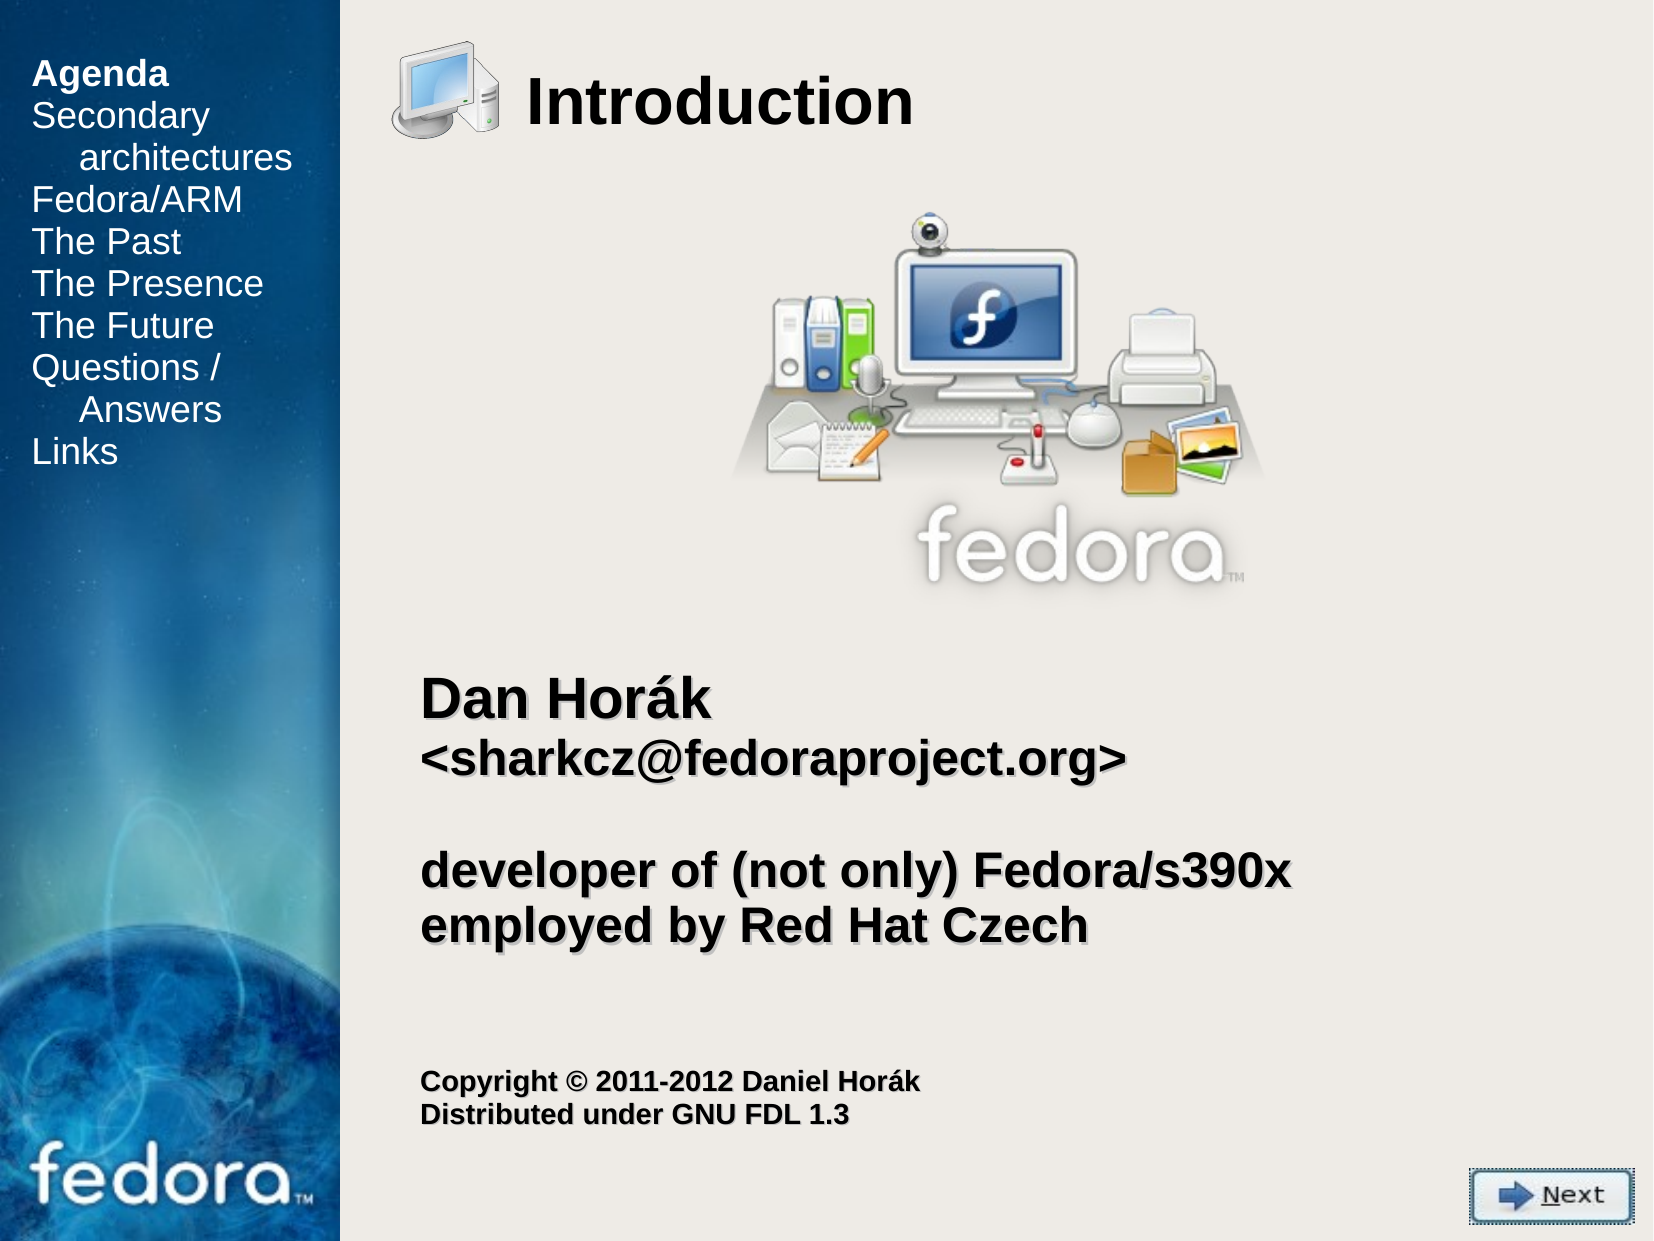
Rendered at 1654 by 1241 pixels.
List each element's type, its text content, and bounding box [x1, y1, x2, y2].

picture [0, 0, 1654, 1241]
text_box Dan Horák <sharkcz@fedoraproject.org> developer of (not only) Fedora/s390x employed by Red Hat Czech Copyright © 2011-2012 Daniel Horák Distributed under GNU FDL 1.3 [405, 657, 1622, 1159]
text_box Agenda Secondary architectures Fedora/ARM The Past The Presence The Future Questions / Answers Links [16, 45, 330, 481]
text_box Introduction [511, 56, 1316, 147]
